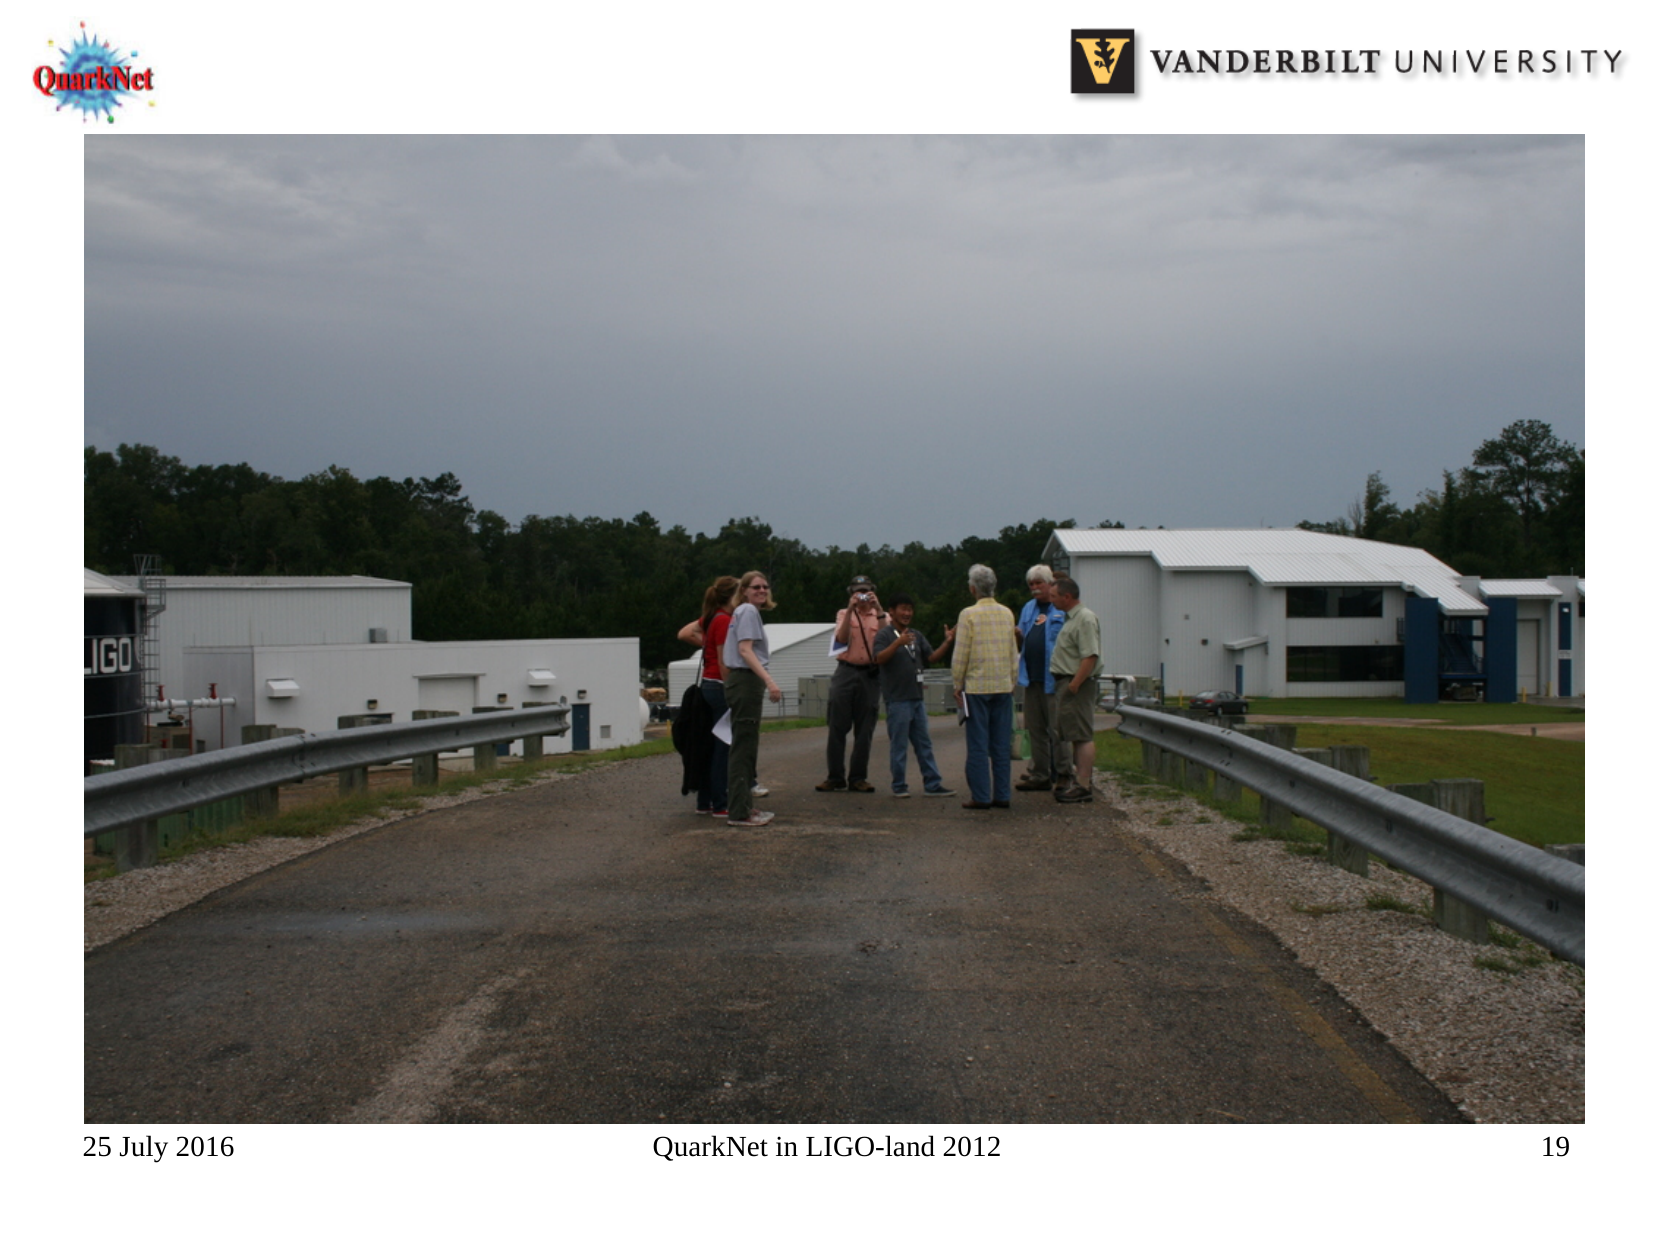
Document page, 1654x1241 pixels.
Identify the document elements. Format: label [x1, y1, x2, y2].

picture [19, 16, 1585, 1124]
picture [1067, 25, 1637, 109]
